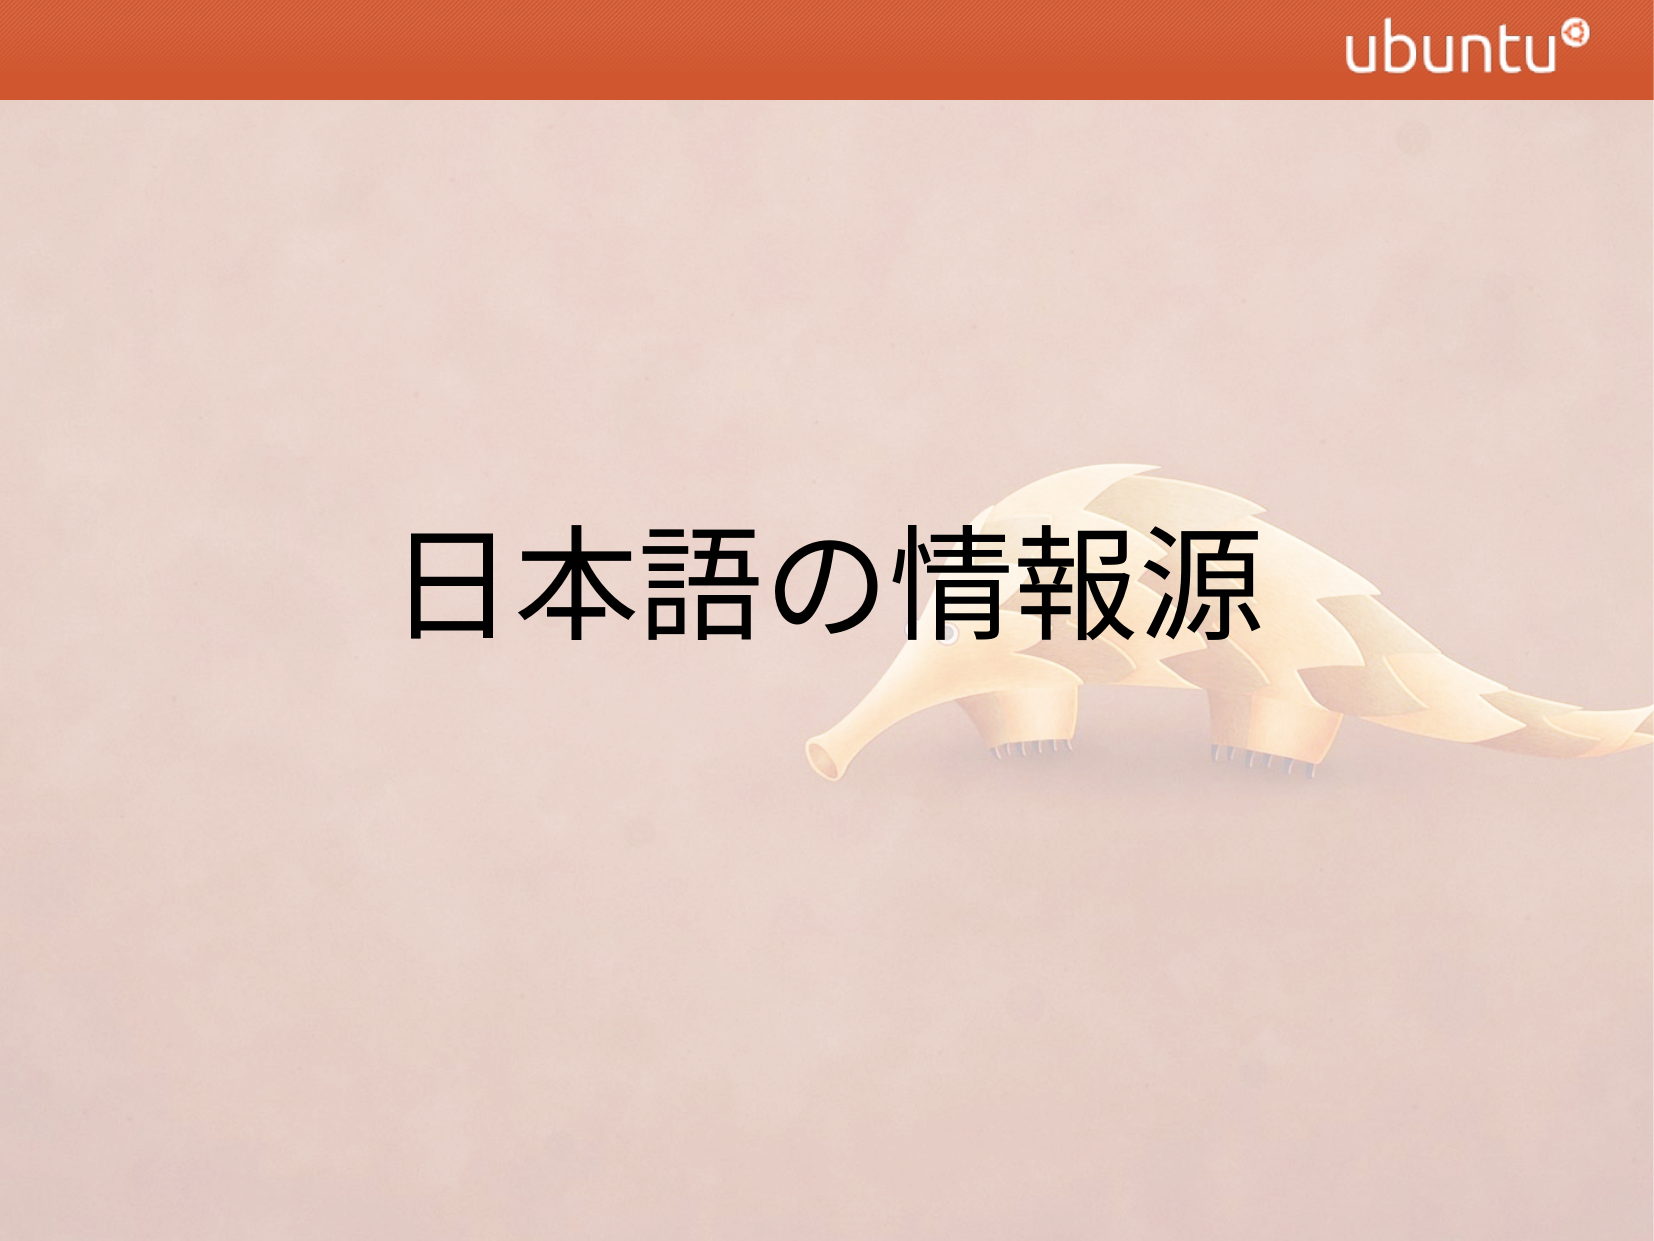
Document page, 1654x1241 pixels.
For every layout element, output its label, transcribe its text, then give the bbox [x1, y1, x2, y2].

subtitle 日本語の情報源 [82, 141, 1571, 1010]
picture [0, 0, 1654, 1241]
